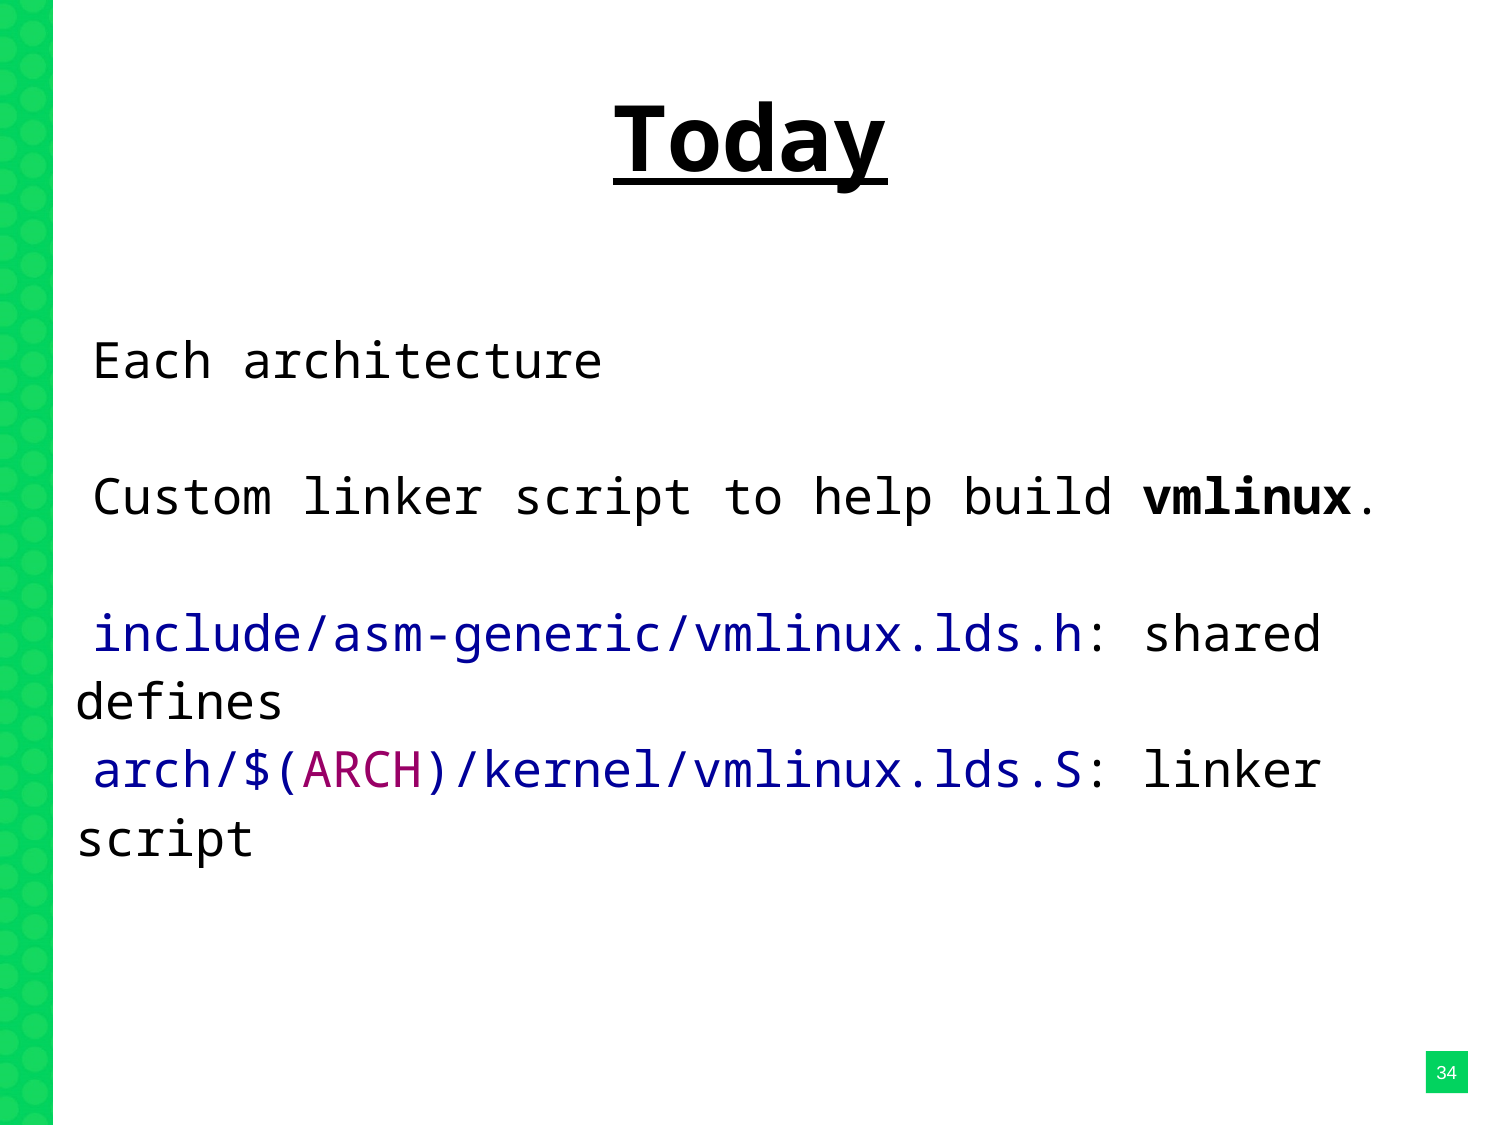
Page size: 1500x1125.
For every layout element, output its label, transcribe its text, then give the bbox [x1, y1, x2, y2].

title Today [75, 42, 1426, 229]
text_box <number> [1425, 1051, 1468, 1094]
text_box Each architecture Custom linker script to help build vmlinux. include/asm-generic/vmlinux.lds.h: shared defines arch/$(ARCH)/kernel/vmlinux.lds.S: linker script [75, 271, 1426, 924]
picture [0, 0, 53, 1125]
